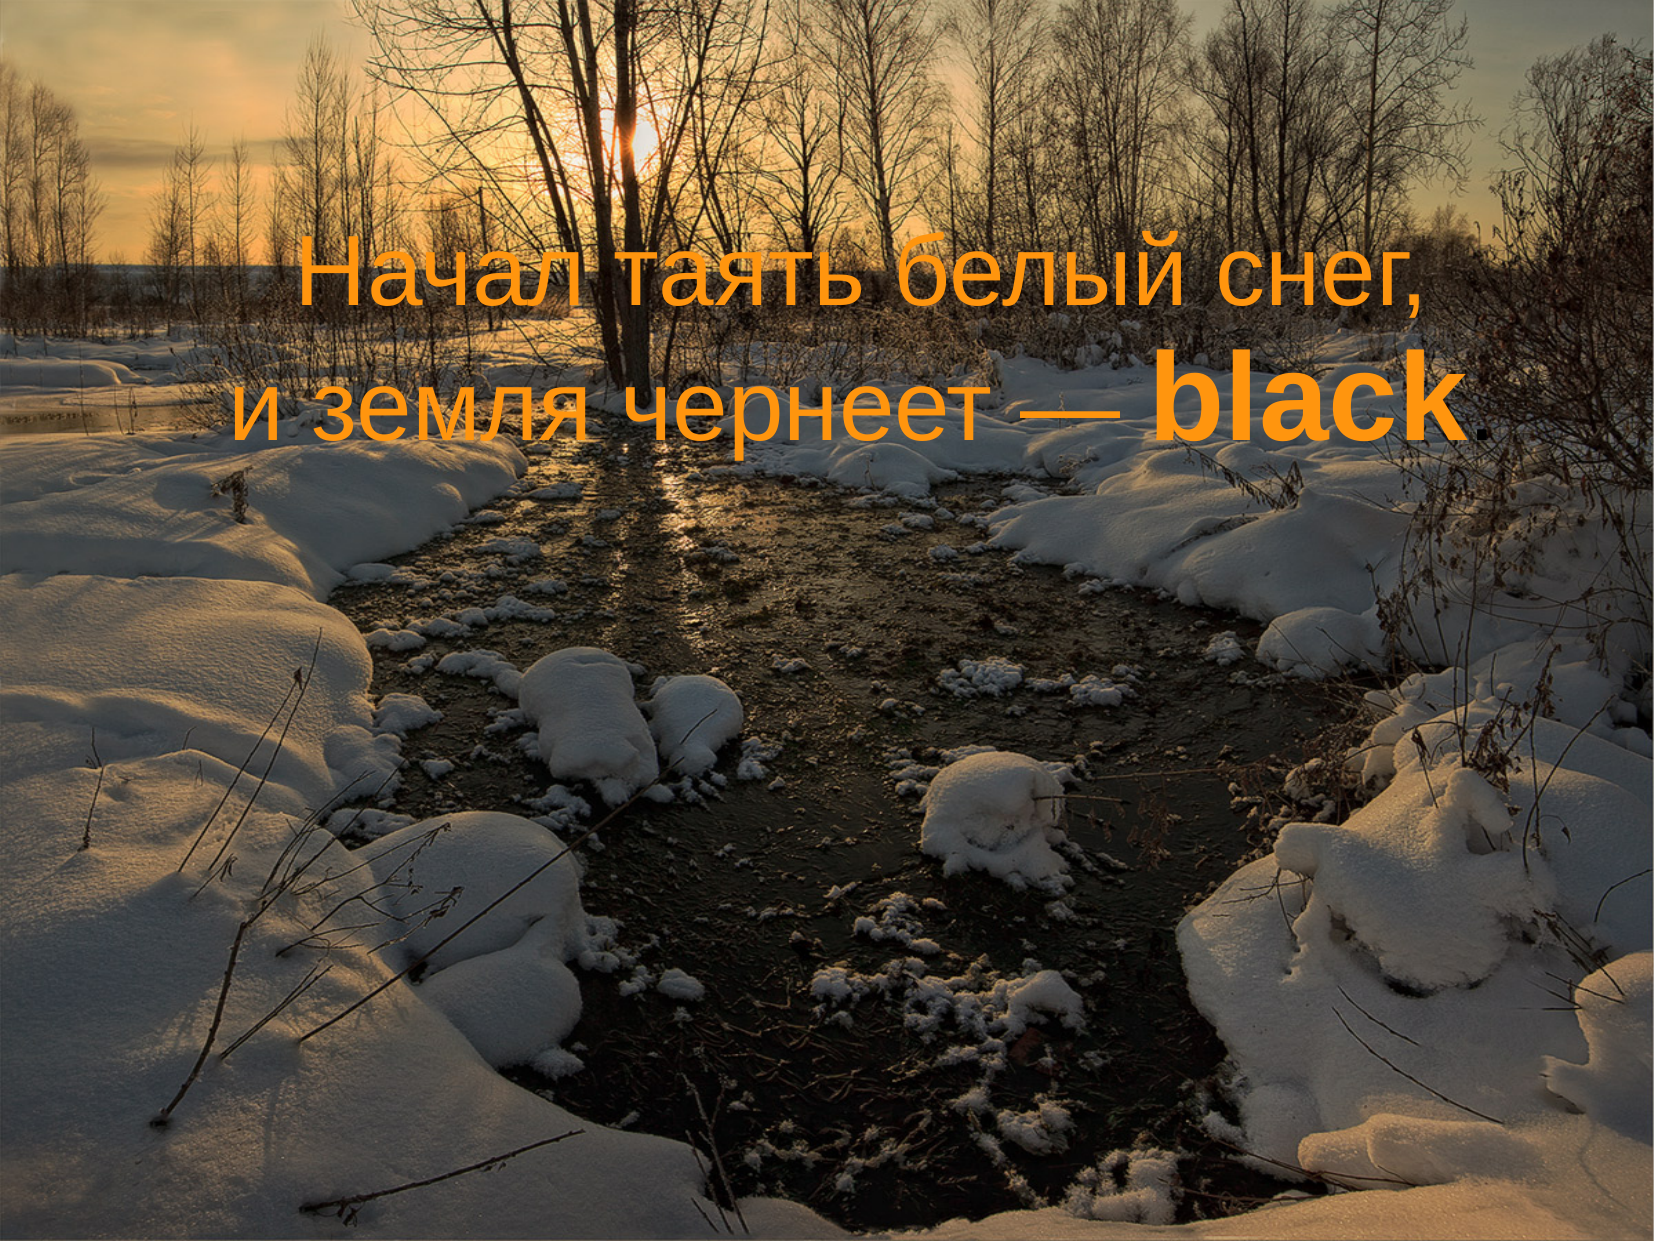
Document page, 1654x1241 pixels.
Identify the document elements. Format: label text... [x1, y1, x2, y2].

subtitle Начал таять белый снег, и земля чернеет — black. [118, 0, 1607, 871]
picture [0, 0, 1654, 1241]
